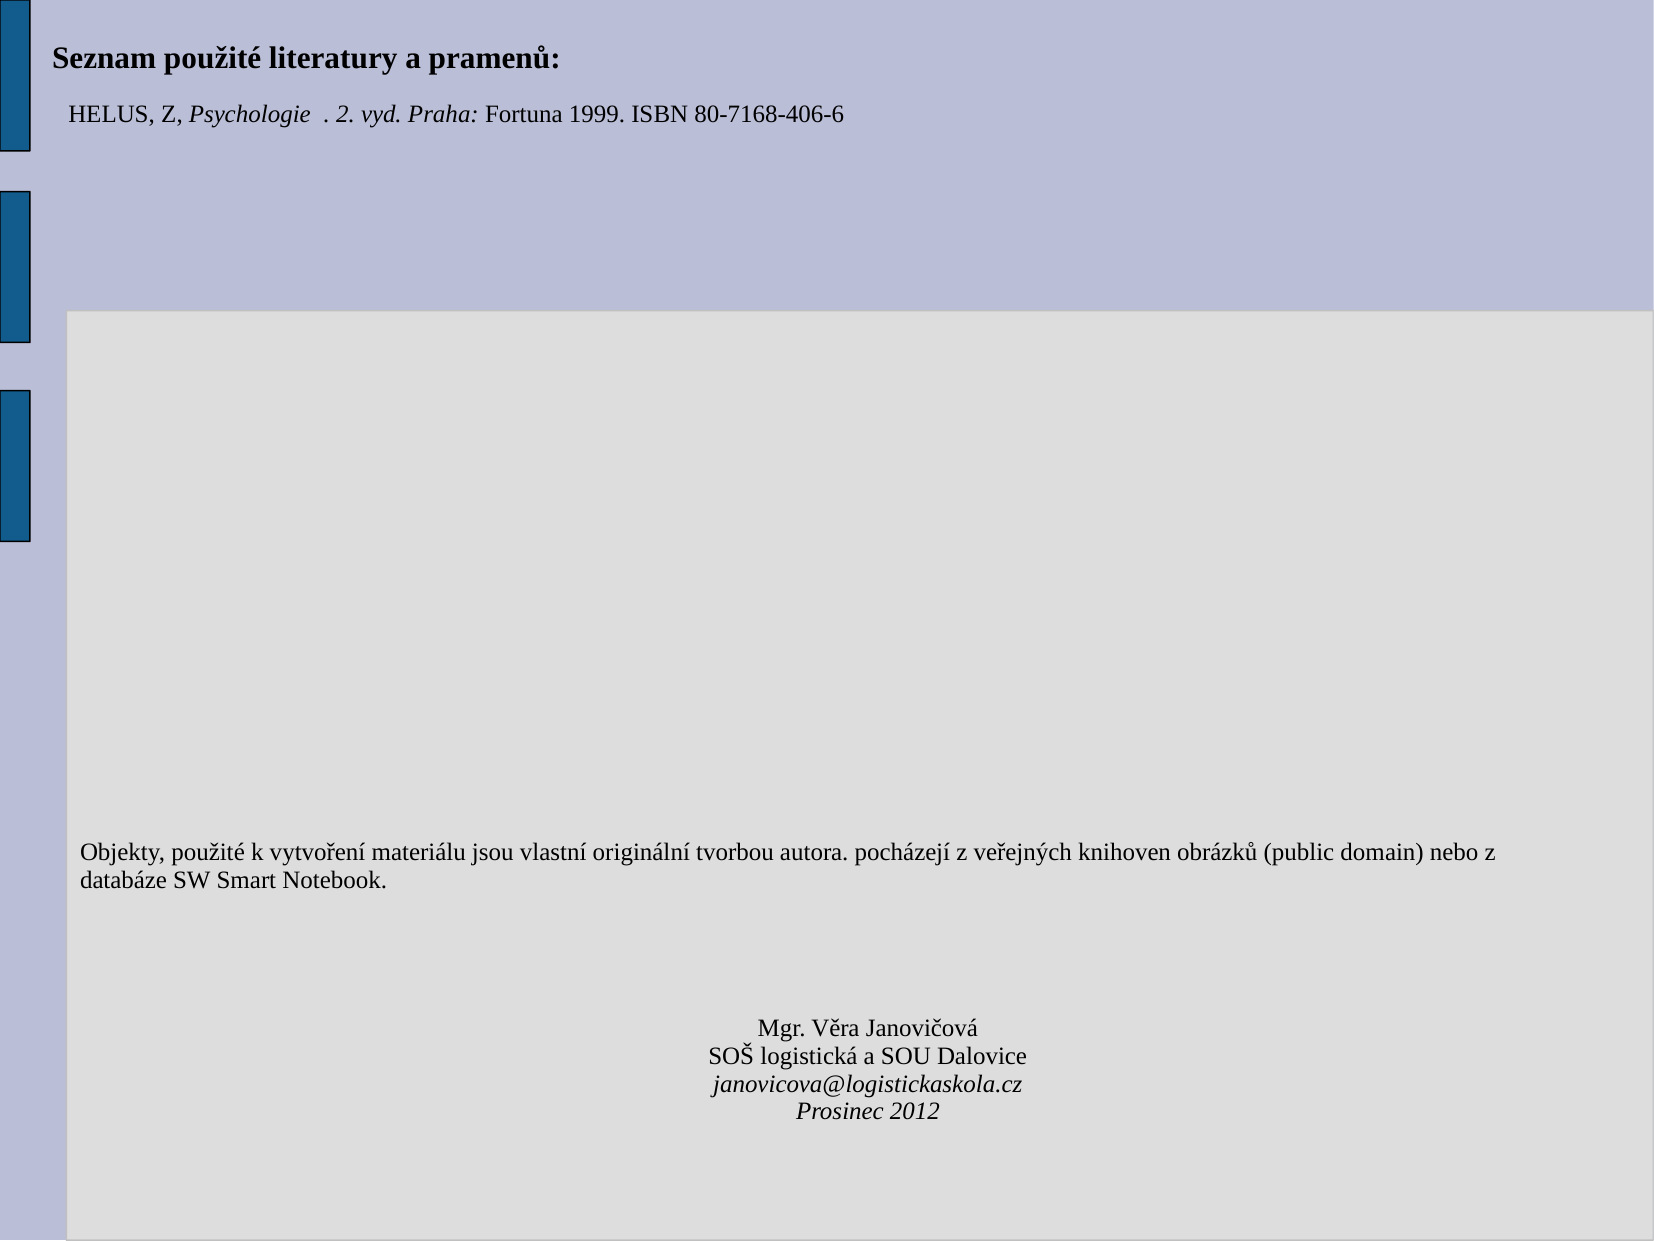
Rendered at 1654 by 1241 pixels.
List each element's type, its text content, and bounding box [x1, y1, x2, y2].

text_box HELUS, Z, Psychologie . 2. vyd. Praha: Fortuna 1999. ISBN 80-7168-406-6 [53, 92, 1443, 136]
text_box Mgr. Věra Janovičová SOŠ logistická a SOU Dalovice janovicova@logistickaskola.cz Prosinec 2012 [545, 1006, 1191, 1135]
text_box Seznam použité literatury a pramenů: [37, 33, 840, 84]
text_box Objekty, použité k vytvoření materiálu jsou vlastní originální tvorbou autora. pocházejí z veřejných knihoven obrázků (public domain) nebo z databáze SW Smart Notebook. [65, 830, 1589, 903]
